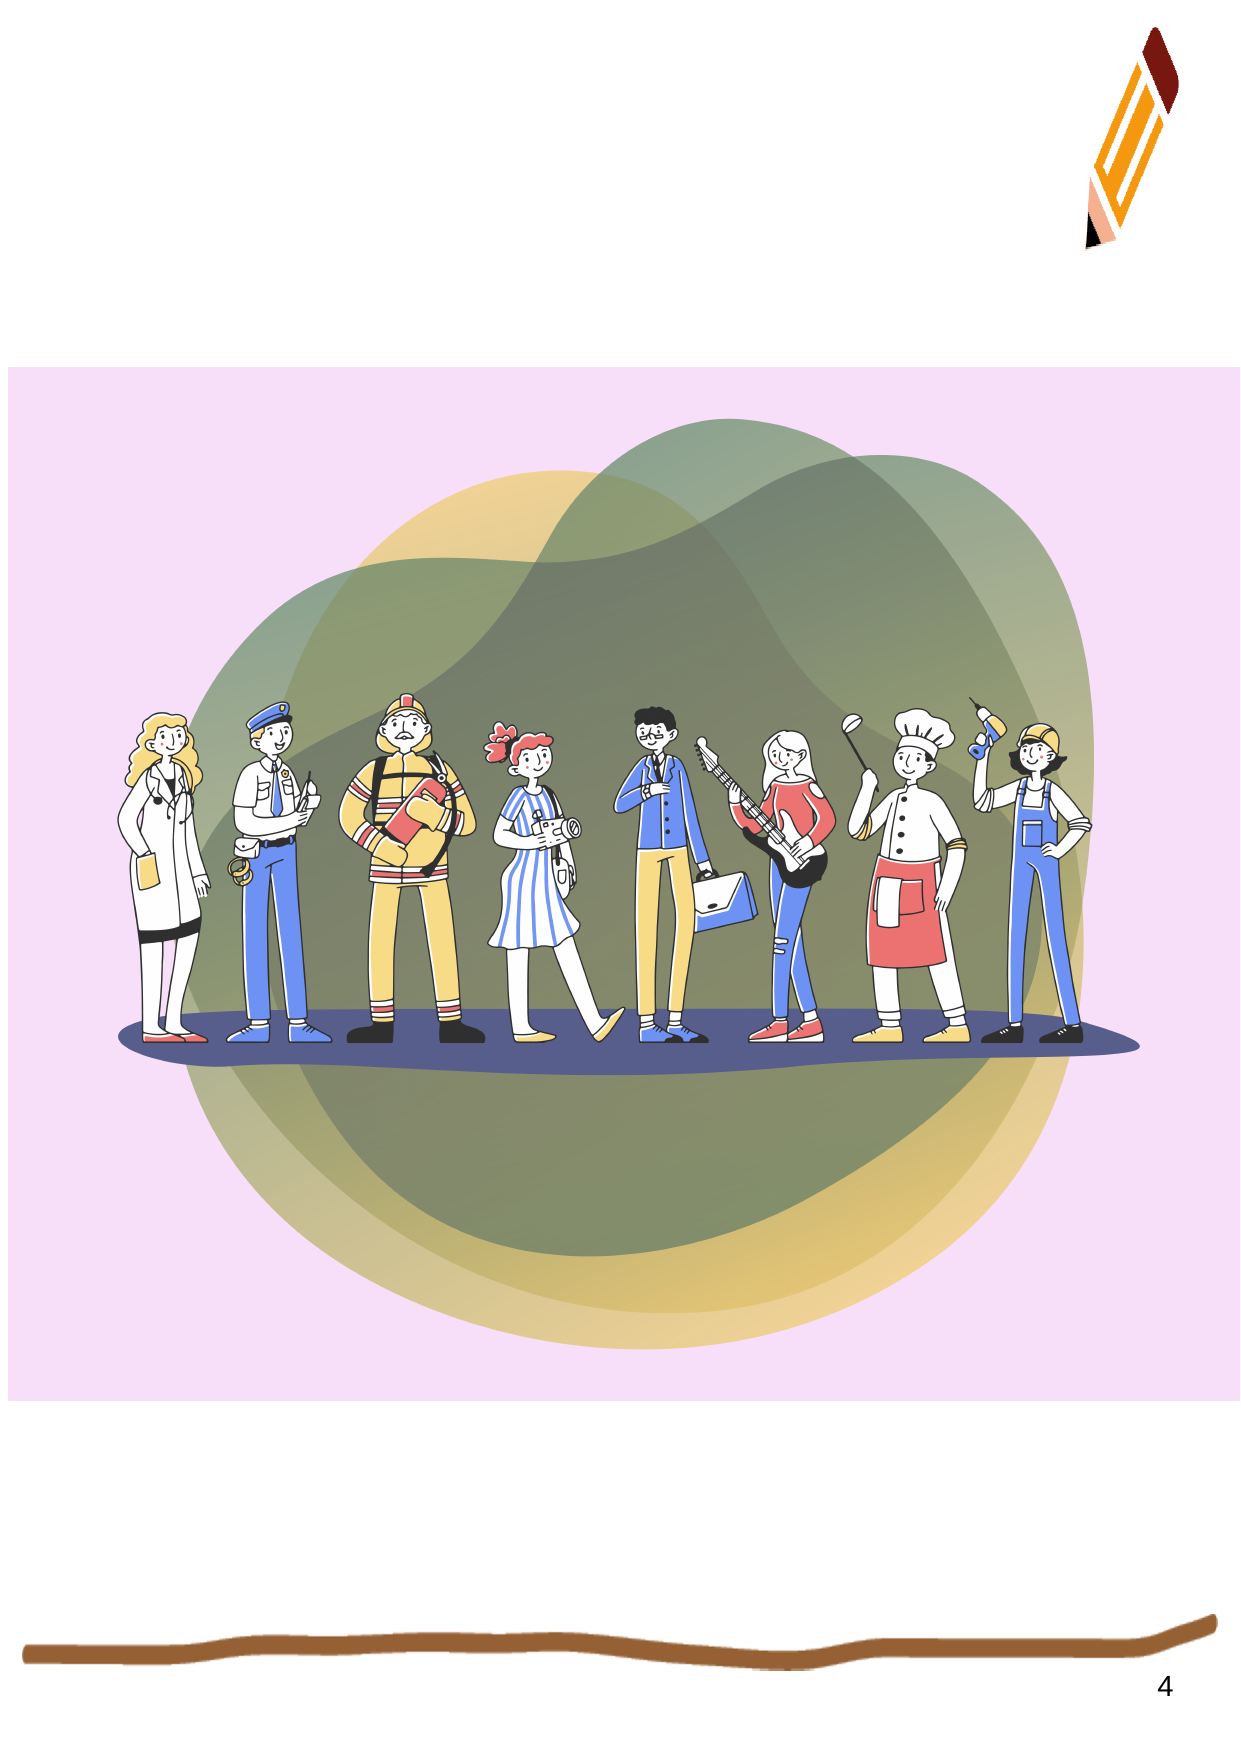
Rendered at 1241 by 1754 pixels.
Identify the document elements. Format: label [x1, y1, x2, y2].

picture [8, 367, 1241, 1401]
picture [22, 1614, 1218, 1671]
picture [1085, 27, 1179, 251]
